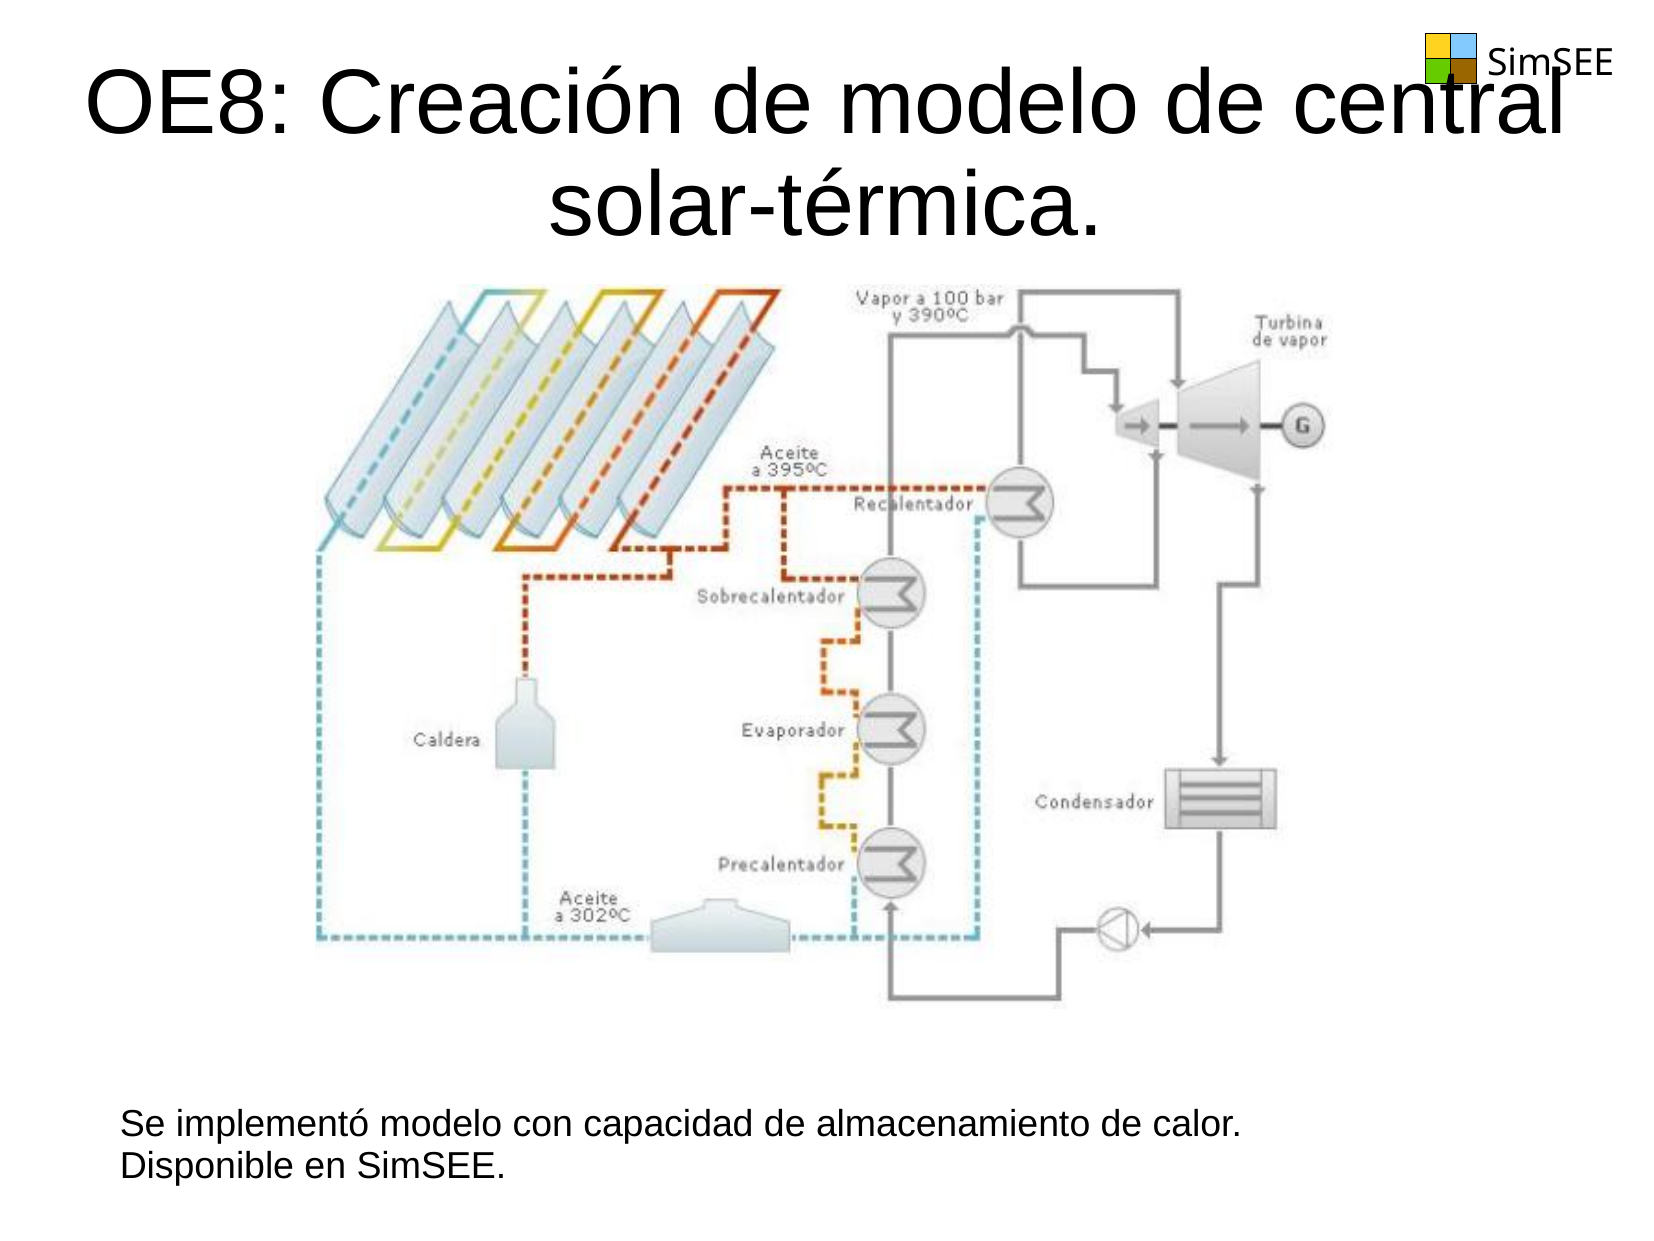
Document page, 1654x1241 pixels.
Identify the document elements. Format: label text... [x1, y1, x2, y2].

text_box Se implementó modelo con capacidad de almacenamiento de calor. Disponible en SimSEE. [105, 1095, 1258, 1194]
picture [315, 284, 1333, 1009]
title OE8: Creación de modelo de central solar-térmica. [82, 49, 1571, 257]
